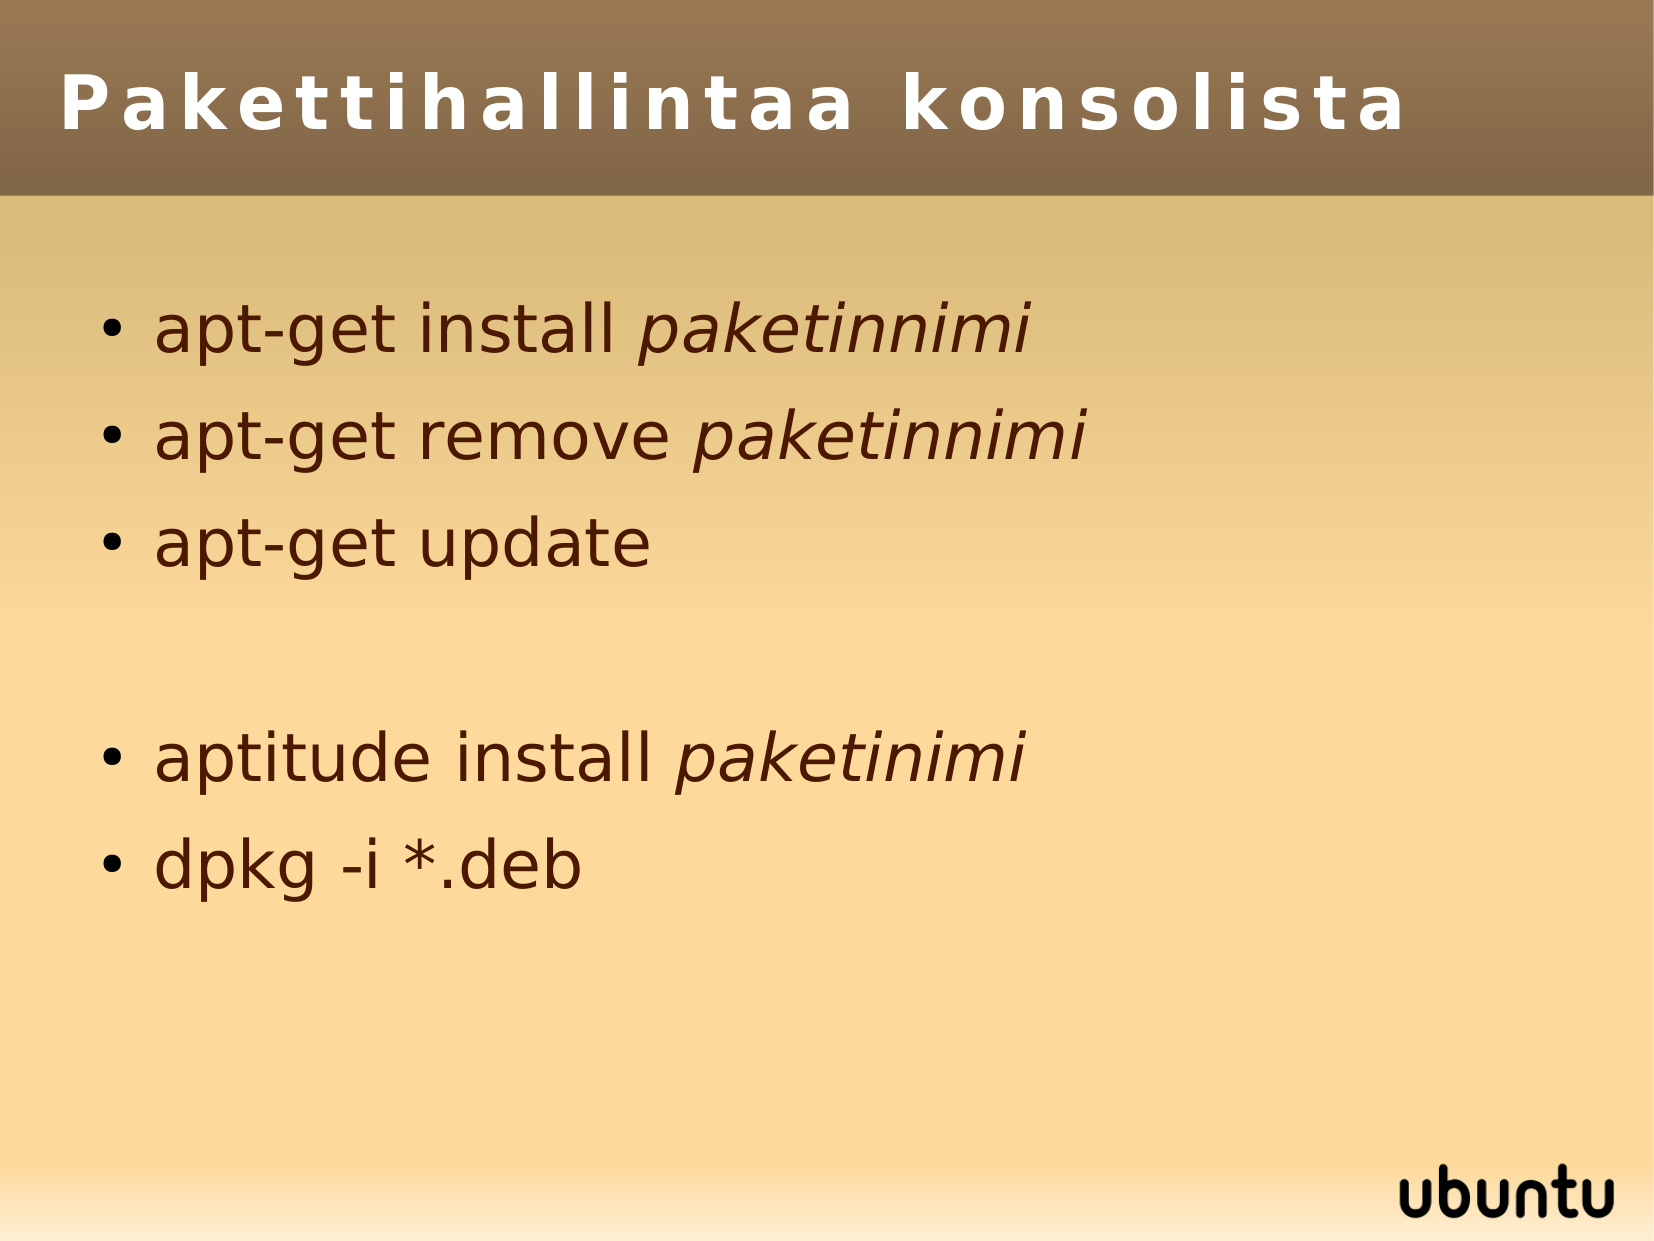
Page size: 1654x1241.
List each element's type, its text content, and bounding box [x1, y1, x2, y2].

picture [0, 0, 1654, 1241]
title Pakettihallintaa konsolista [59, 29, 1595, 178]
list apt-get install paketinnimi apt-get remove paketinnimi apt-get update aptitude install paketinimi dpkg -i *.deb [82, 290, 1571, 1109]
